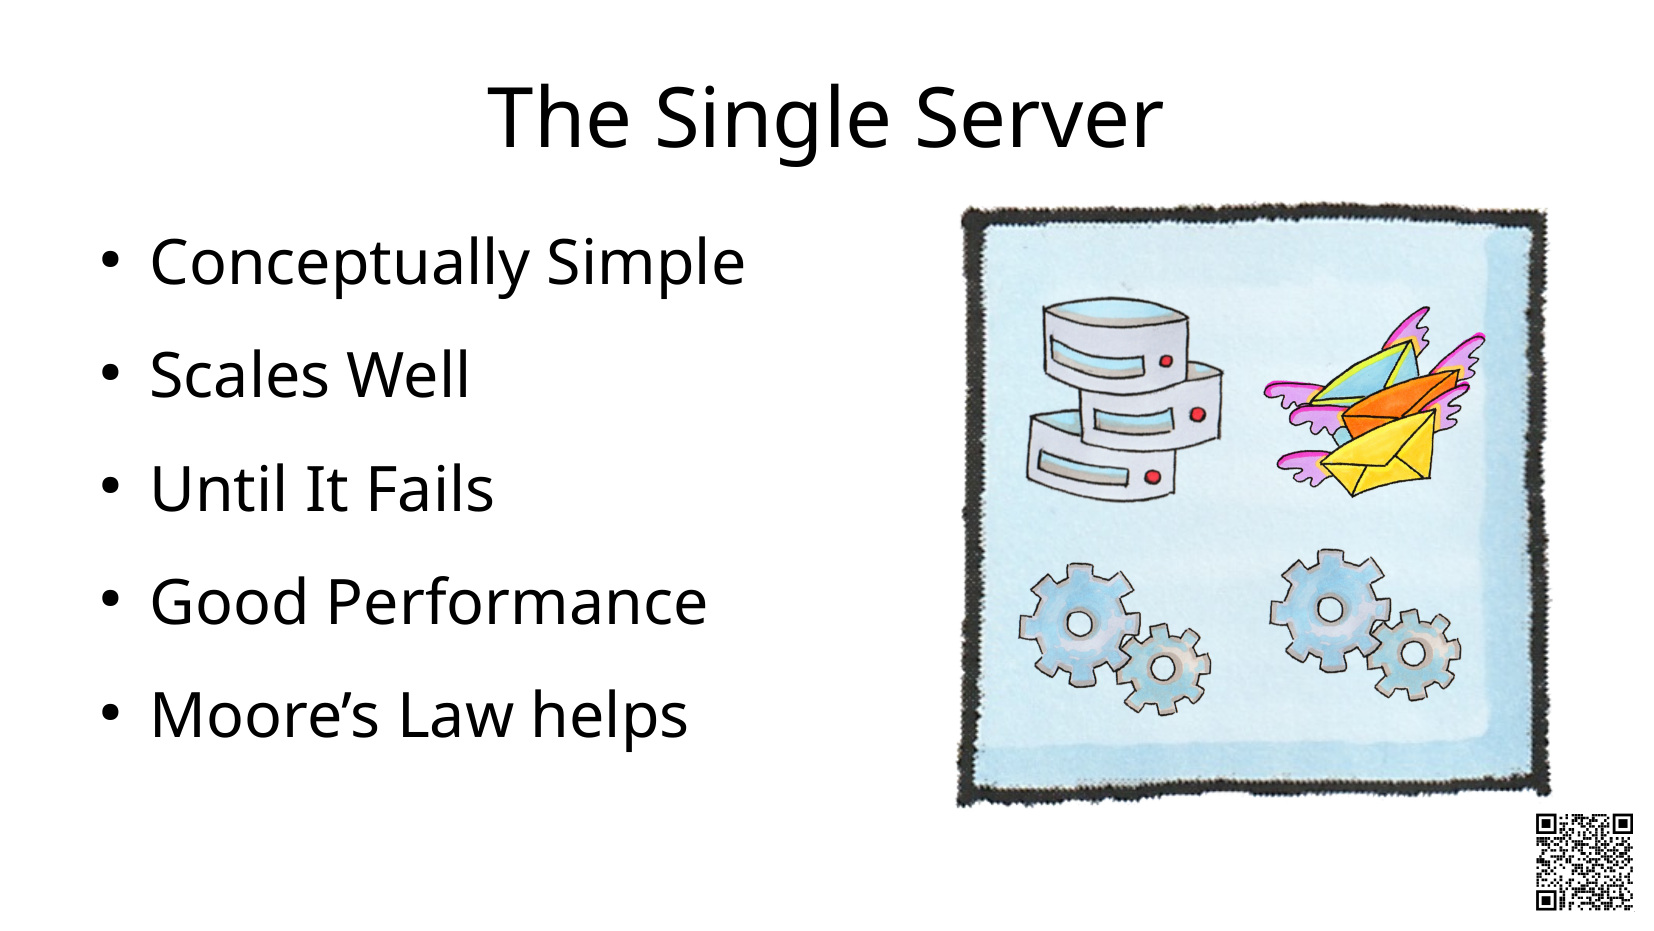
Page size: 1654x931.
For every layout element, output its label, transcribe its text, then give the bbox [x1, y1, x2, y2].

title The Single Server [82, 37, 1571, 193]
picture [915, 118, 1635, 912]
list Conceptually Simple Scales Well Until It Fails Good Performance Moore’s Law helps [82, 217, 809, 758]
